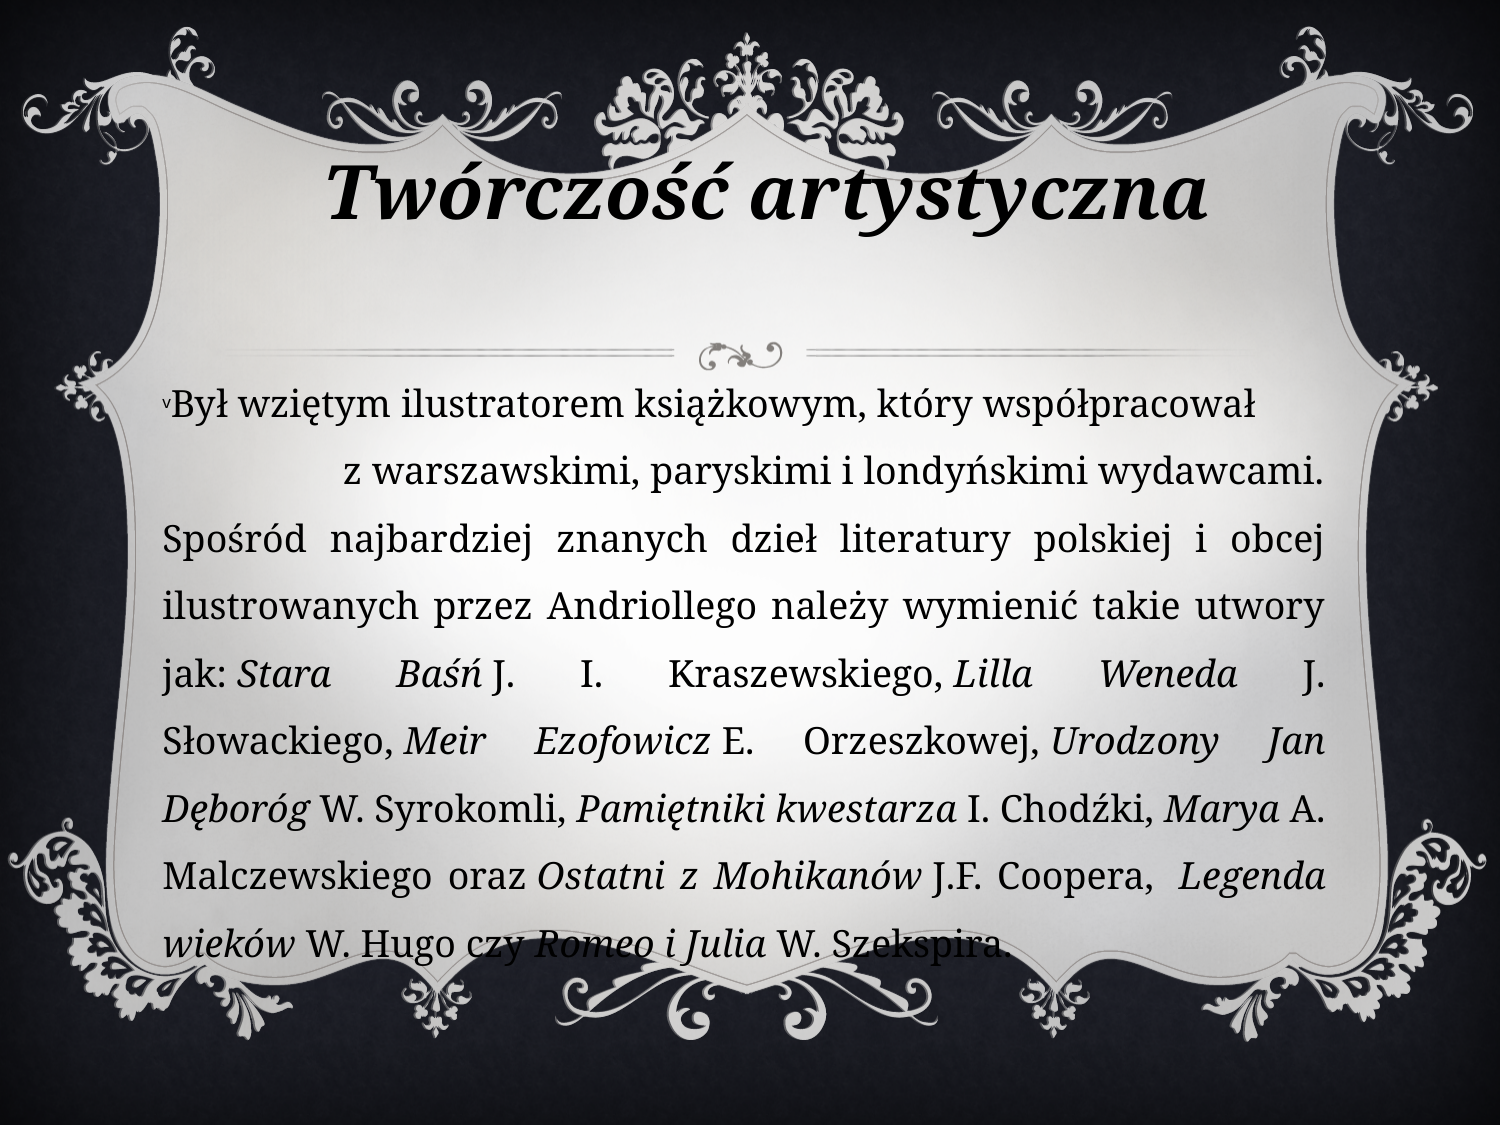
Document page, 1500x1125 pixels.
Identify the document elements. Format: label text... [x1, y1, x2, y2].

list Był wziętym ilustratorem książkowym, który współpracował z warszawskimi, paryskimi i londyńskimi wydawcami. Spośród najbardziej znanych dzieł literatury polskiej i obcej ilustrowanych przez Andriollego należy wymienić takie utwory jak: Stara Baśń J. I. Kraszewskiego, Lilla Weneda J. Słowackiego, Meir Ezofowicz E. Orzeszkowej, Urodzony Jan Dęboróg W. Syrokomli, Pamiętniki kwestarza I. Chodźki, Marya A. Malczewskiego oraz Ostatni z Mohikanów J.F. Coopera, Legenda wieków W. Hugo czy Romeo i Julia W. Szekspira. [147, 349, 1341, 929]
picture [0, 0, 1500, 1125]
title Twórczość artystyczna [242, 137, 1293, 349]
